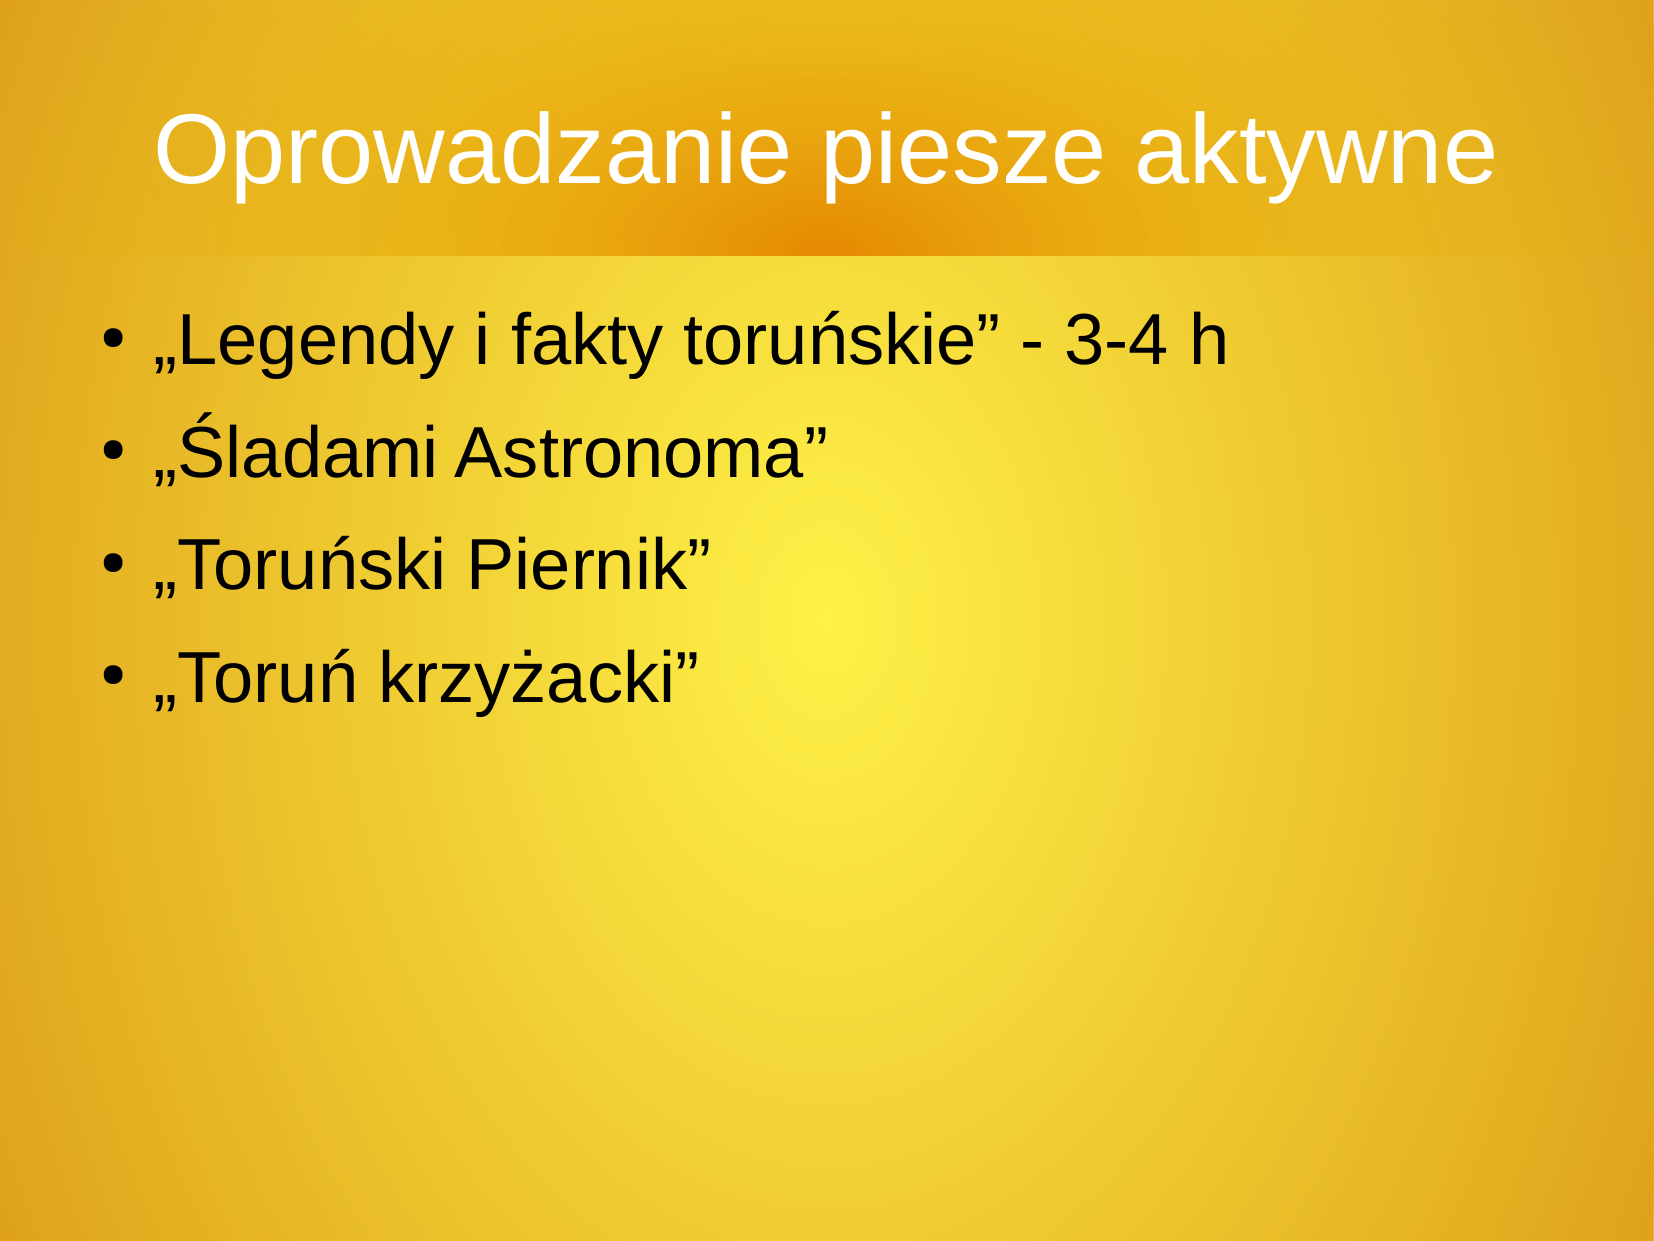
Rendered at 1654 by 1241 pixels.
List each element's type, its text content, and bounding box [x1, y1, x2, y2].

title Oprowadzanie piesze aktywne [82, 47, 1571, 252]
list „Legendy i fakty toruńskie” - 3-4 h „Śladami Astronoma” „Toruński Piernik” „Toruń krzyżacki” [82, 299, 1571, 1019]
